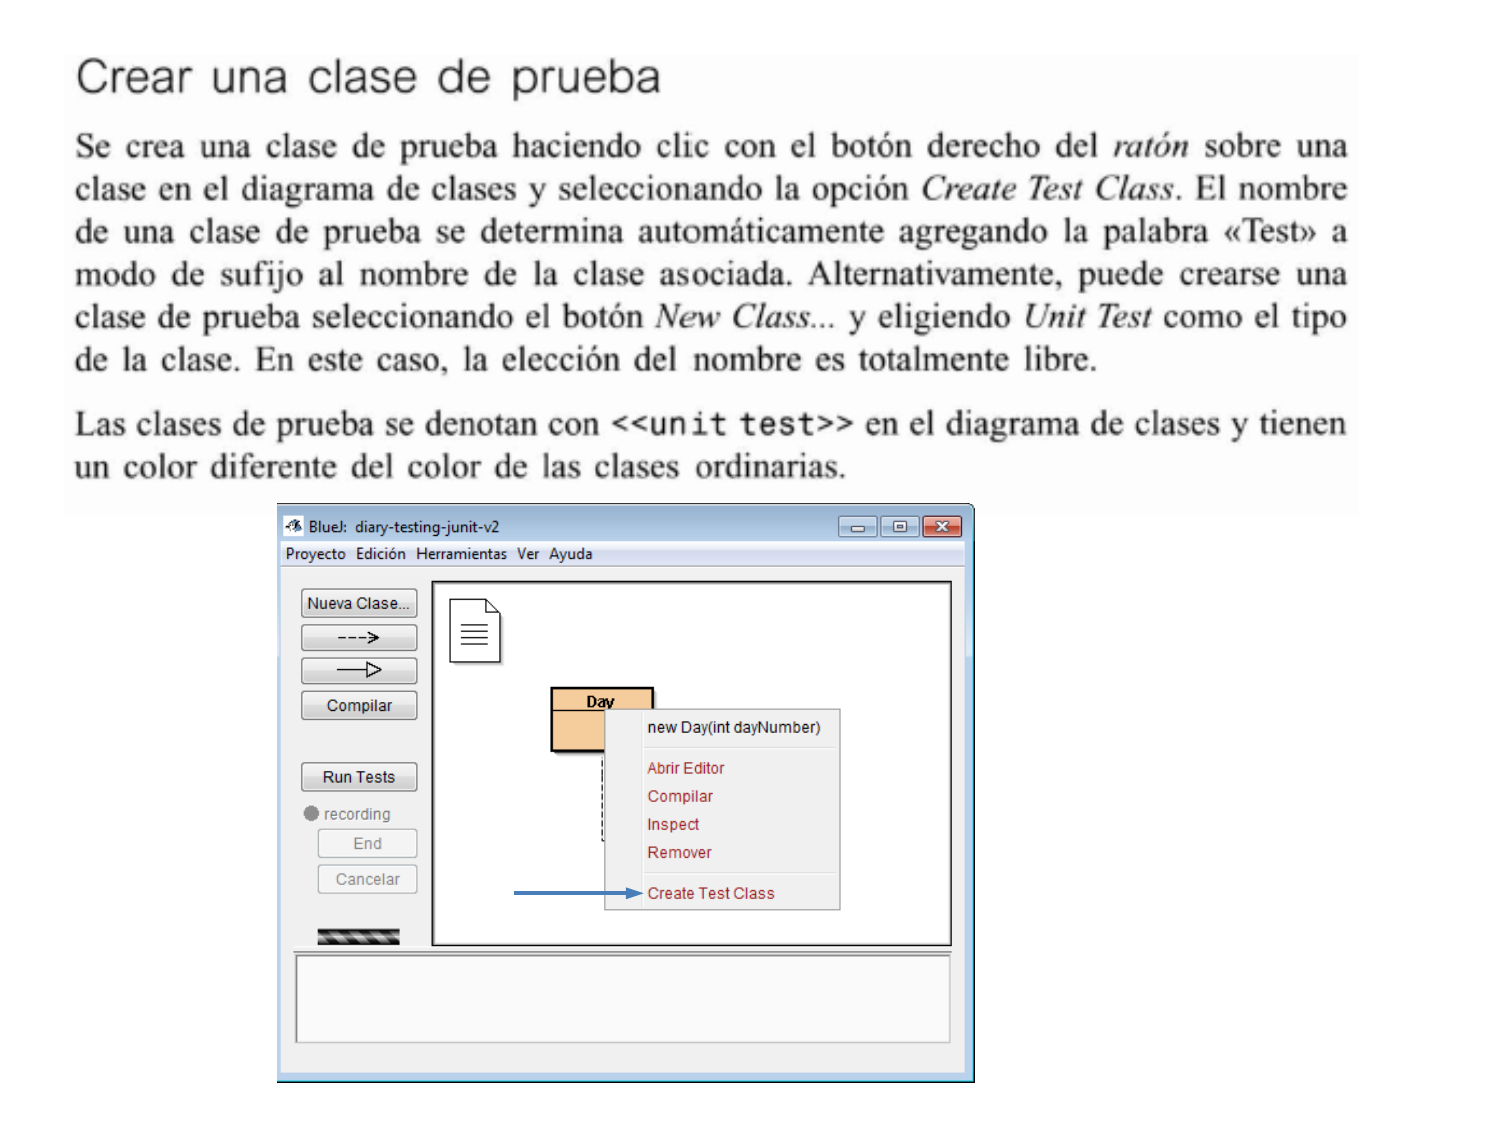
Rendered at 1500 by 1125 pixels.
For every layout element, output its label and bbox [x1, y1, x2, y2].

picture [64, 54, 1359, 1083]
